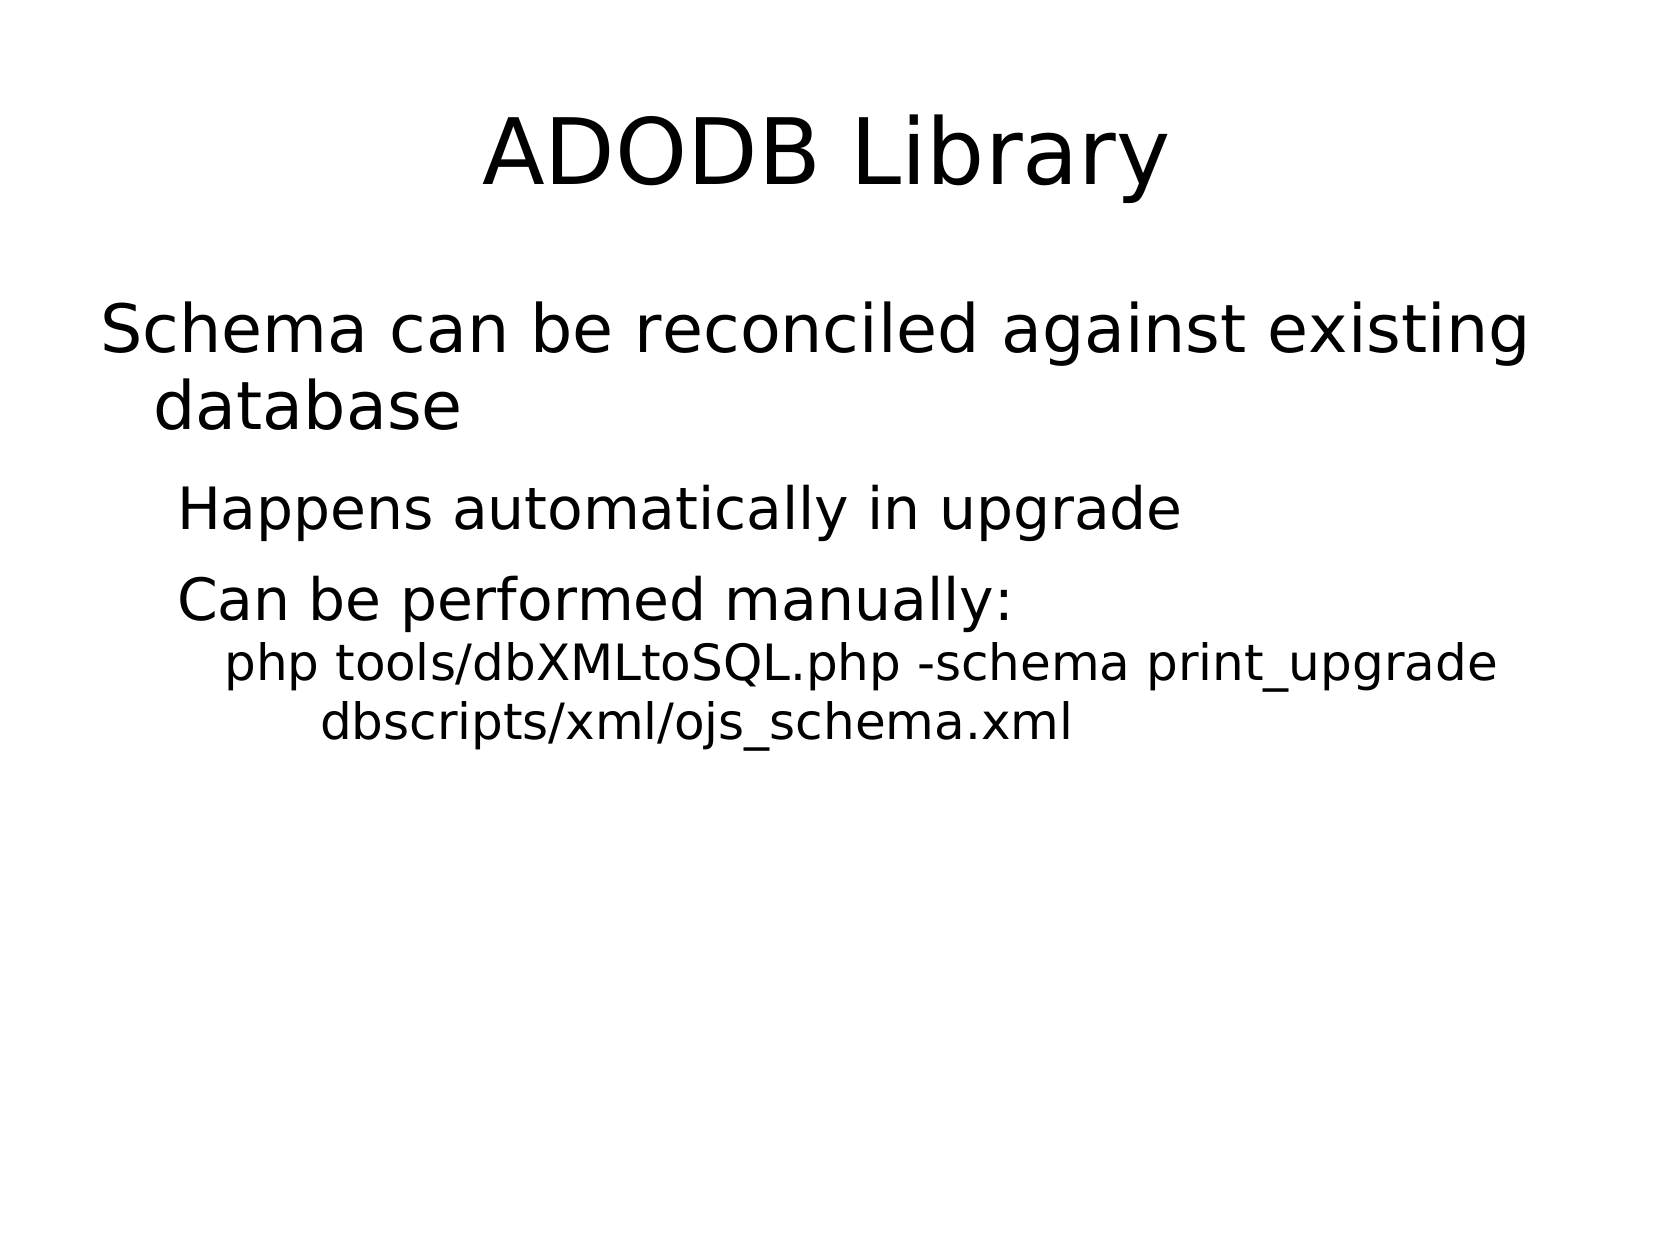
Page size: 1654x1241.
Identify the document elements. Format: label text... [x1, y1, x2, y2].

title ADODB Library [82, 49, 1571, 257]
list Schema can be reconciled against existing database Happens automatically in upgrade Can be performed manually: php tools/dbXMLtoSQL.php -schema print_upgrade dbscripts/xml/ojs_schema.xml [82, 290, 1571, 1094]
